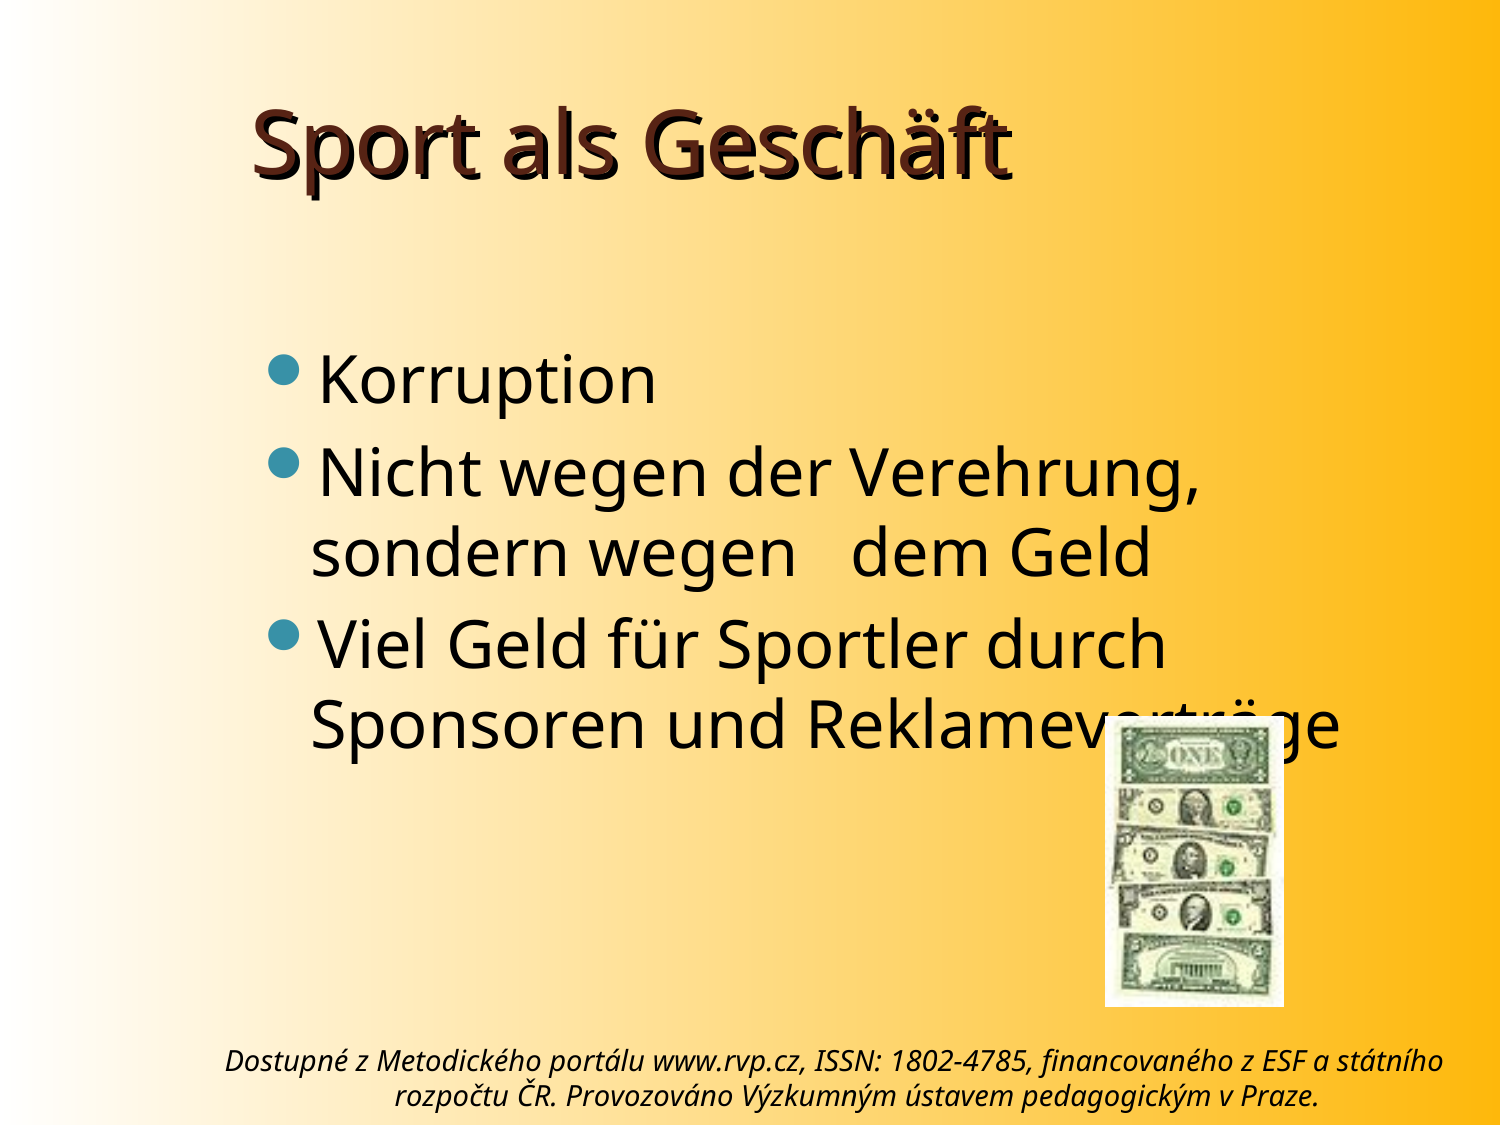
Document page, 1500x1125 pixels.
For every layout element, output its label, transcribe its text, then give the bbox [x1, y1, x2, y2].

title Sport als Geschäft [235, 45, 1466, 233]
text_box Dostupné z Metodického portálu www.rvp.cz, ISSN: 1802-4785, financovaného z ESF a státního rozpočtu ČR. Provozováno Výzkumným ústavem pedagogickým v Praze. [194, 1034, 1462, 1099]
list Korruption Nicht wegen der Verehrung, sondern wegen dem Geld Viel Geld für Sportler durch Sponsoren und Reklameverträge [235, 237, 1466, 1026]
picture [1105, 716, 1284, 1007]
